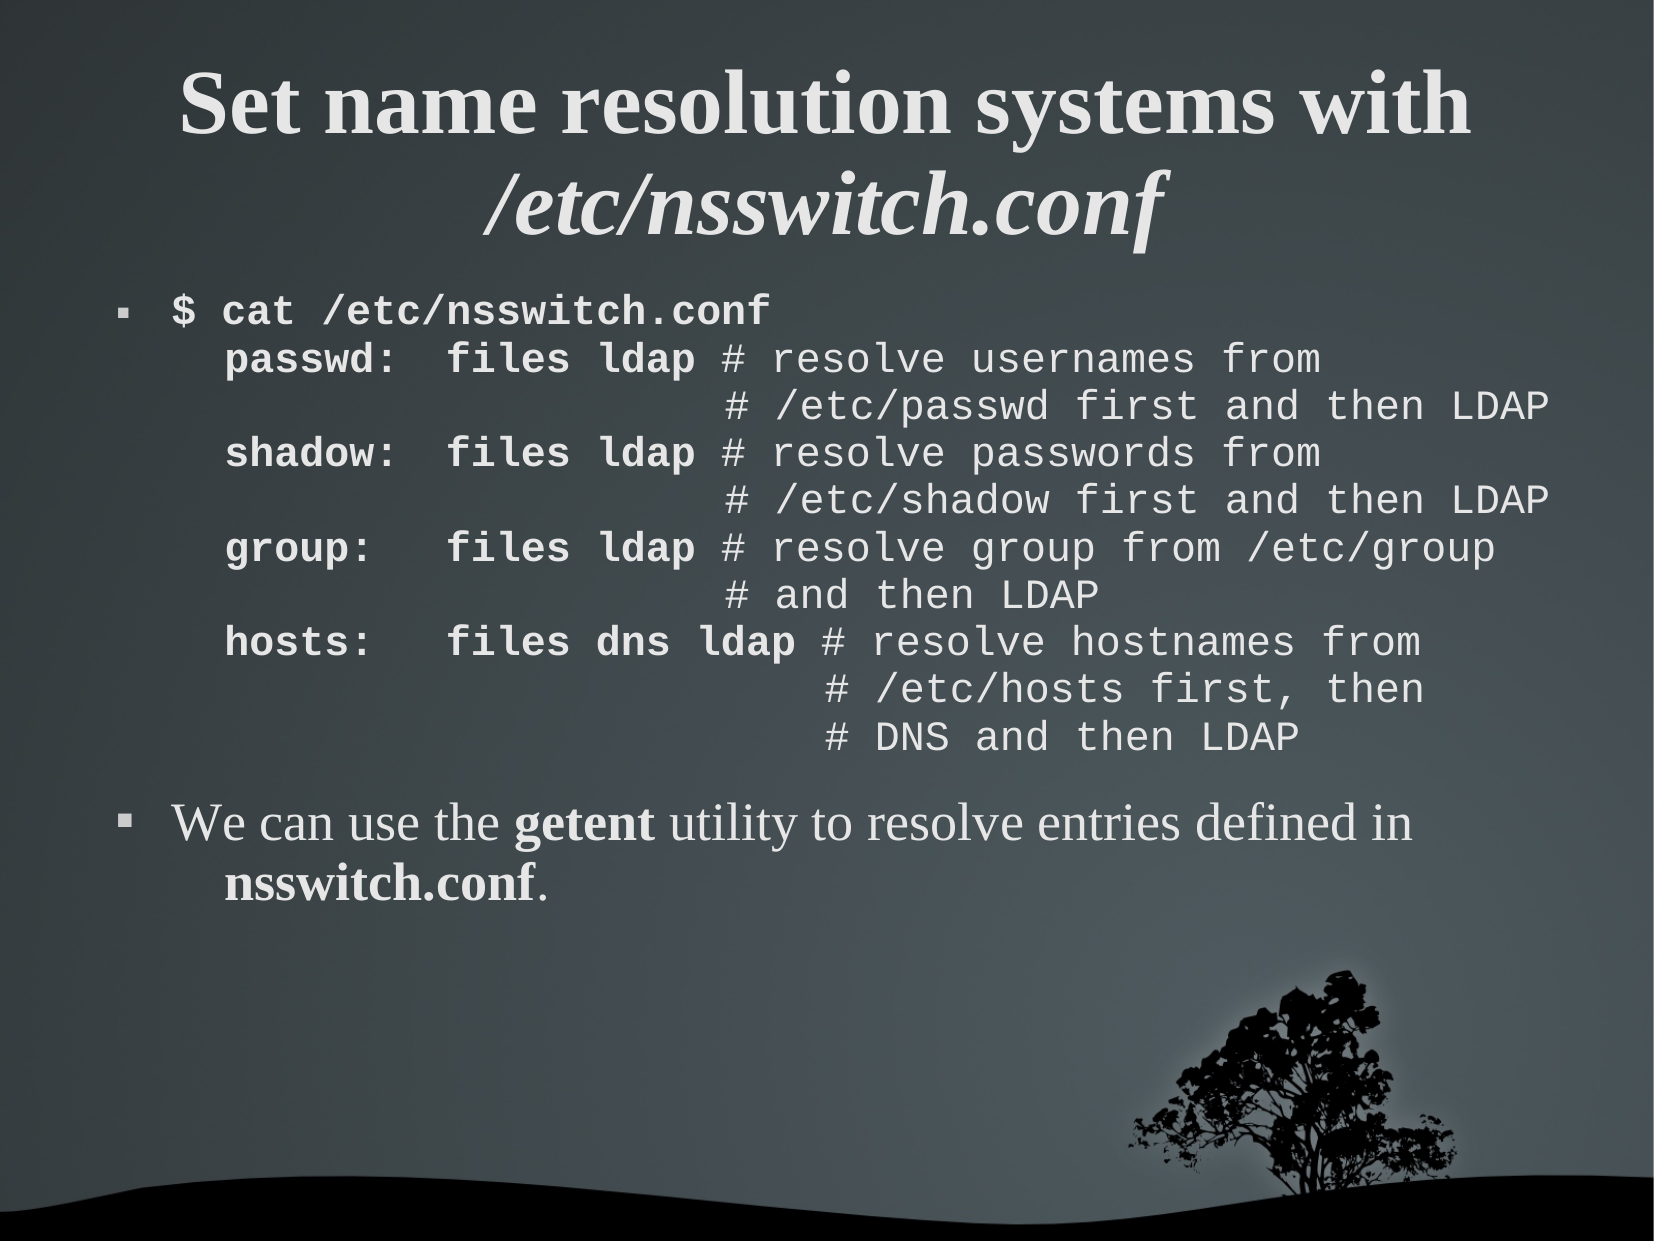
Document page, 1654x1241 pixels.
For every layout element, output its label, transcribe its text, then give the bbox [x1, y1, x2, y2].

list $ cat /etc/nsswitch.conf passwd: files ldap # resolve usernames from # /etc/passwd first and then LDAP shadow: files ldap # resolve passwords from # /etc/shadow first and then LDAP group: files ldap # resolve group from /etc/group # and then LDAP hosts: files dns ldap # resolve hostnames from # /etc/hosts first, then # DNS and then LDAP We can use the getent utility to resolve entries defined in nsswitch.conf. [82, 290, 1571, 1200]
picture [0, 0, 1654, 1241]
title Set name resolution systems with /etc/nsswitch.conf [82, 33, 1571, 273]
